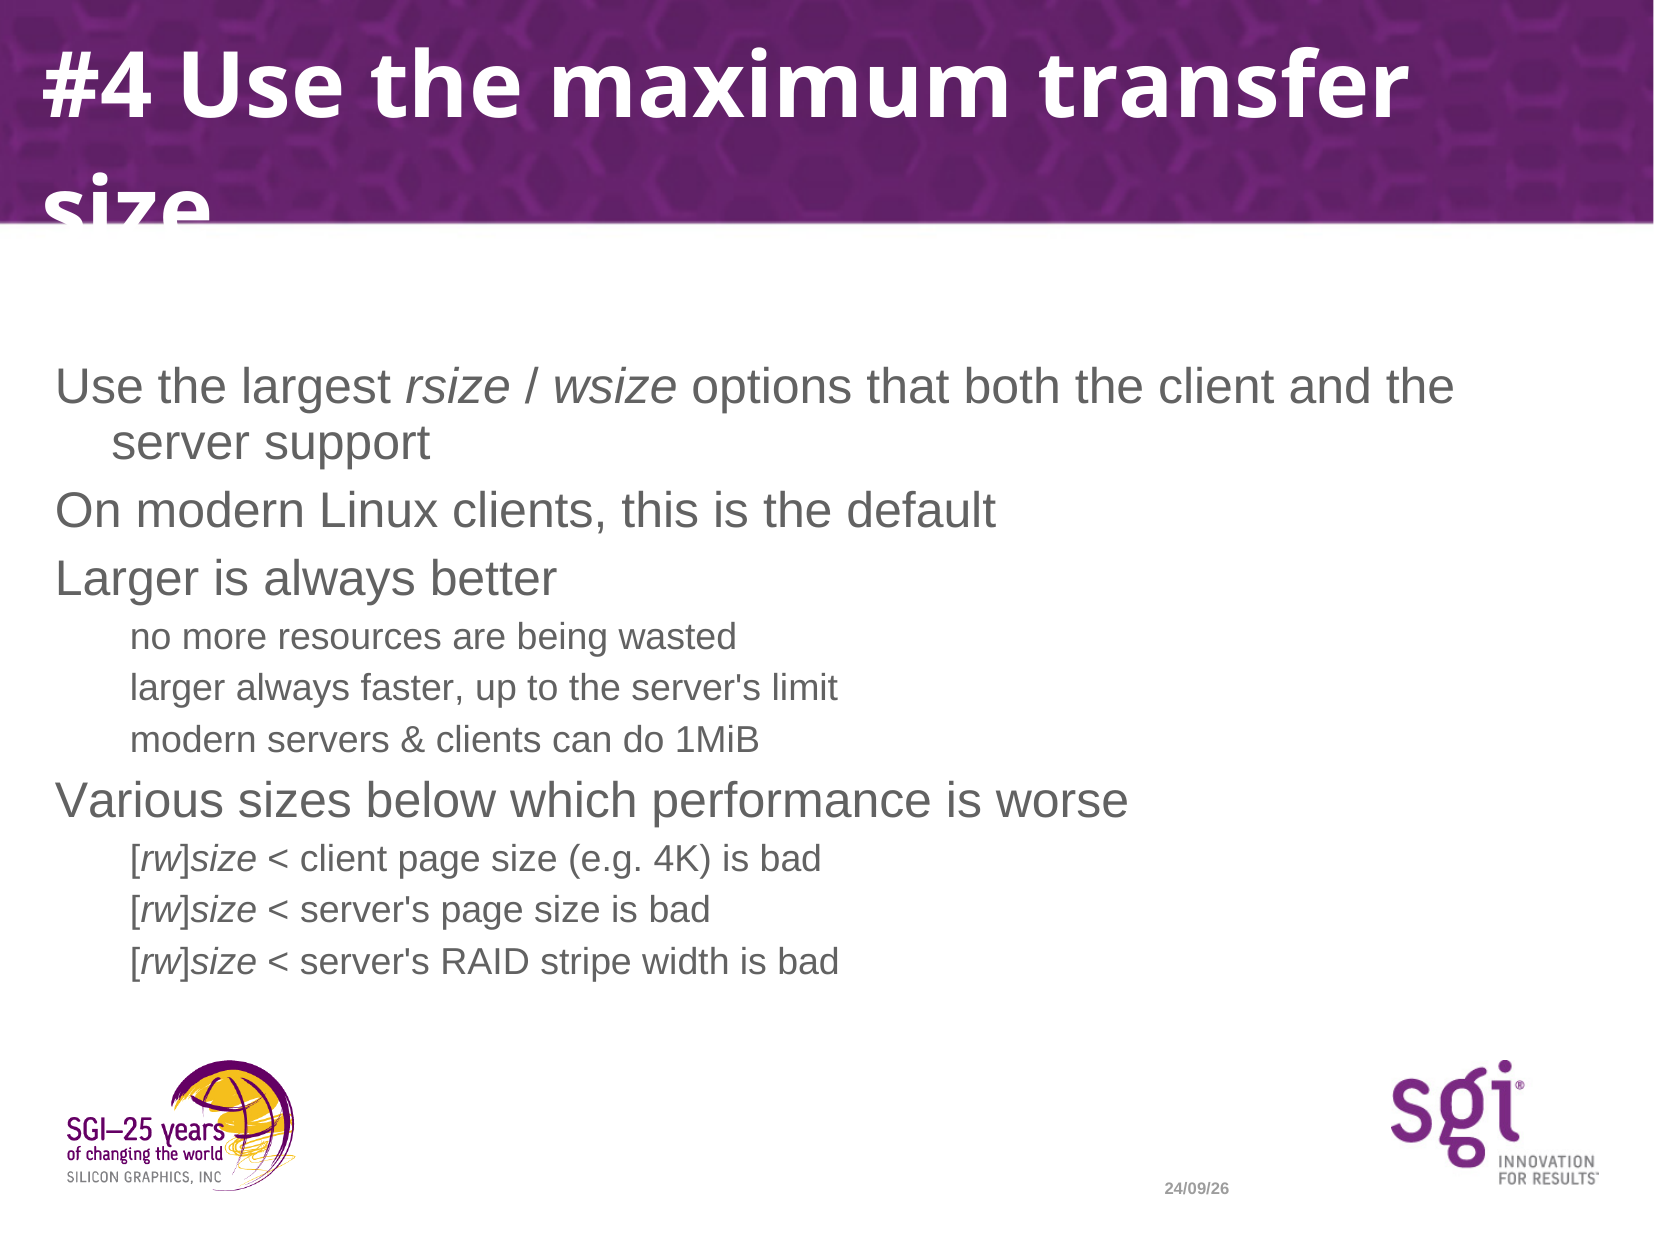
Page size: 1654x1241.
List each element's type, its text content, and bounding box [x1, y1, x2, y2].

title #4 Use the maximum transfer size [41, 48, 1447, 241]
list Use the largest rsize / wsize options that both the client and the server support On modern Linux clients, this is the default Larger is always better no more resources are being wasted larger always faster, up to the server's limit modern servers & clients can do 1MiB Various sizes below which performance is worse [rw]size < client page size (e.g. 4K) is bad [rw]size < server's page size is bad [rw]size < server's RAID stripe width is bad [55, 358, 1461, 1047]
picture [0, 0, 1654, 1194]
